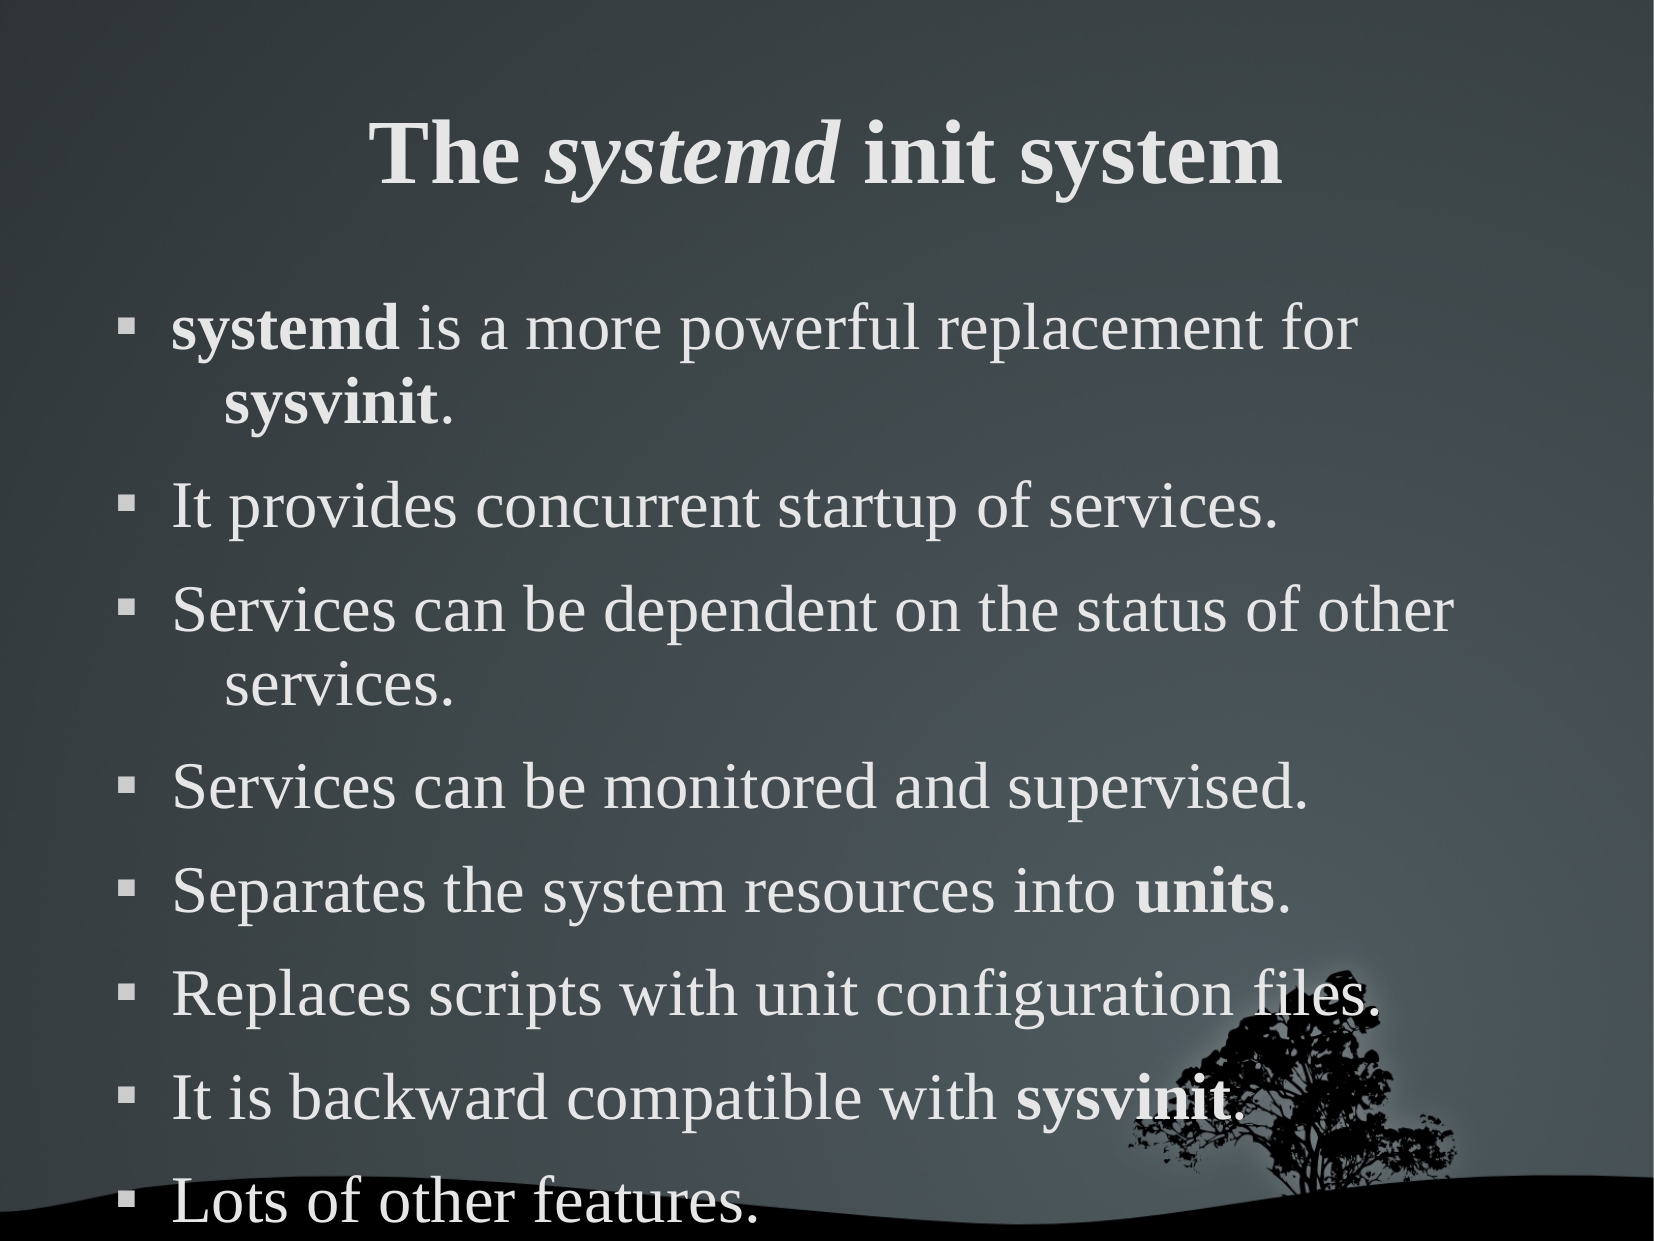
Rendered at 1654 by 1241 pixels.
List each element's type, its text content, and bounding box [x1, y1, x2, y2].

list systemd is a more powerful replacement for sysvinit. It provides concurrent startup of services. Services can be dependent on the status of other services. Services can be monitored and supervised. Separates the system resources into units. Replaces scripts with unit configuration files. It is backward compatible with sysvinit. Lots of other features. [82, 290, 1571, 1238]
title The systemd init system [82, 49, 1571, 257]
picture [0, 0, 1654, 1241]
